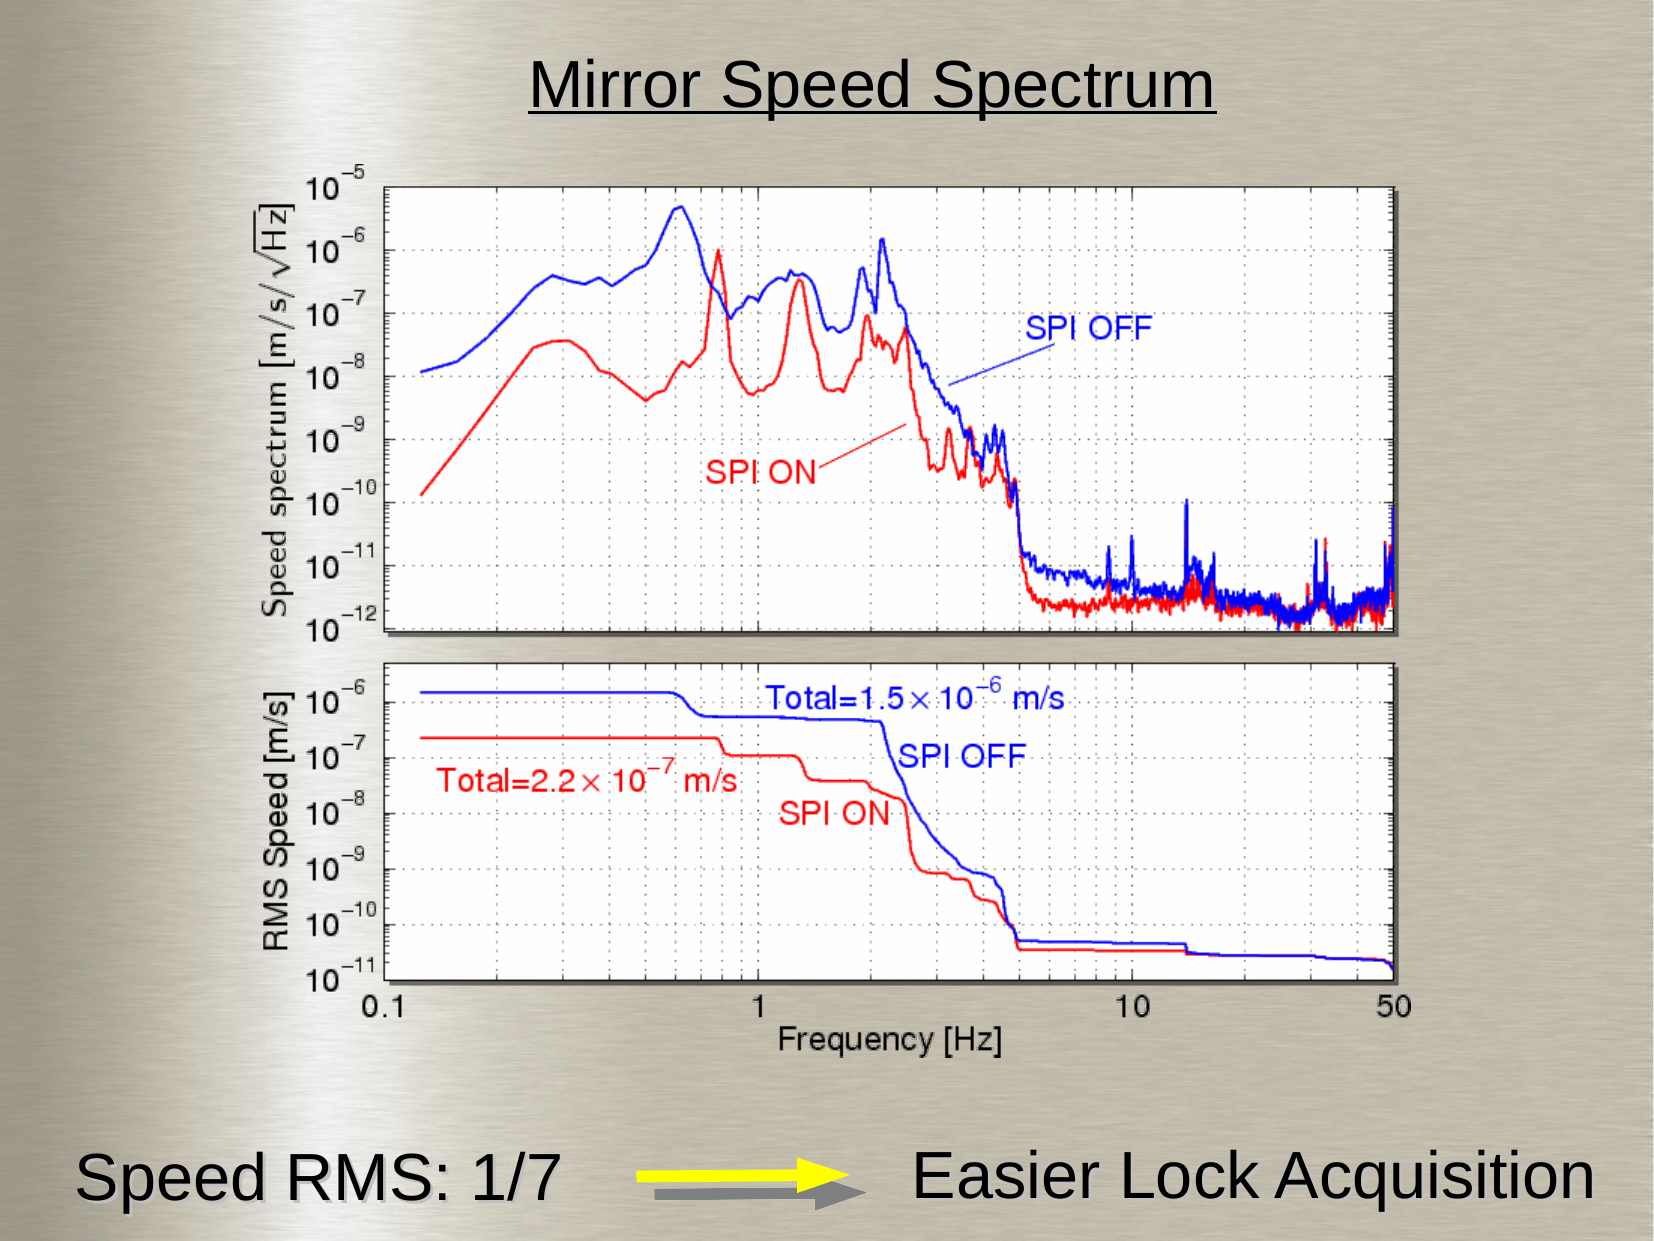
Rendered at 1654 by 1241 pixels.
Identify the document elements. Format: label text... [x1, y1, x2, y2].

text_box Easier Lock Acquisition [897, 1130, 1614, 1220]
picture [0, 0, 1654, 1241]
text_box Mirror Speed Spectrum [513, 39, 1234, 129]
text_box Speed RMS: 1/7 [60, 1132, 580, 1223]
